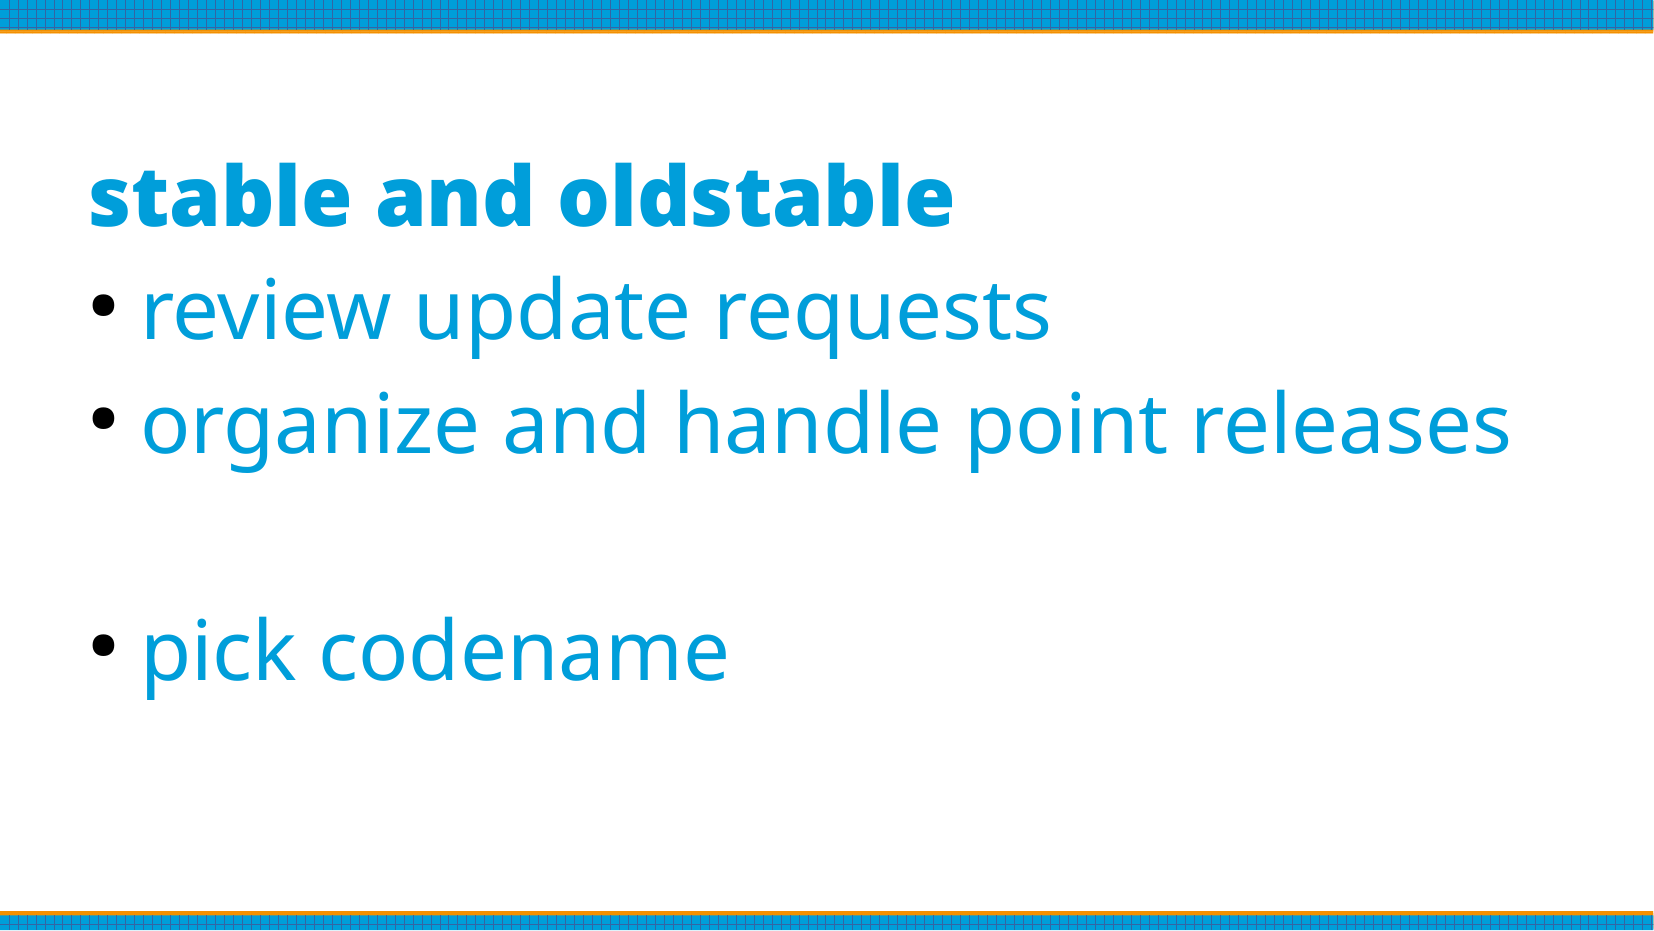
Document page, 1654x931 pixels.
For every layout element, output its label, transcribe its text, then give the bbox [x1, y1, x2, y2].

subtitle stable and oldstable review update requests organize and handle point releases pick codename [88, 44, 1565, 798]
